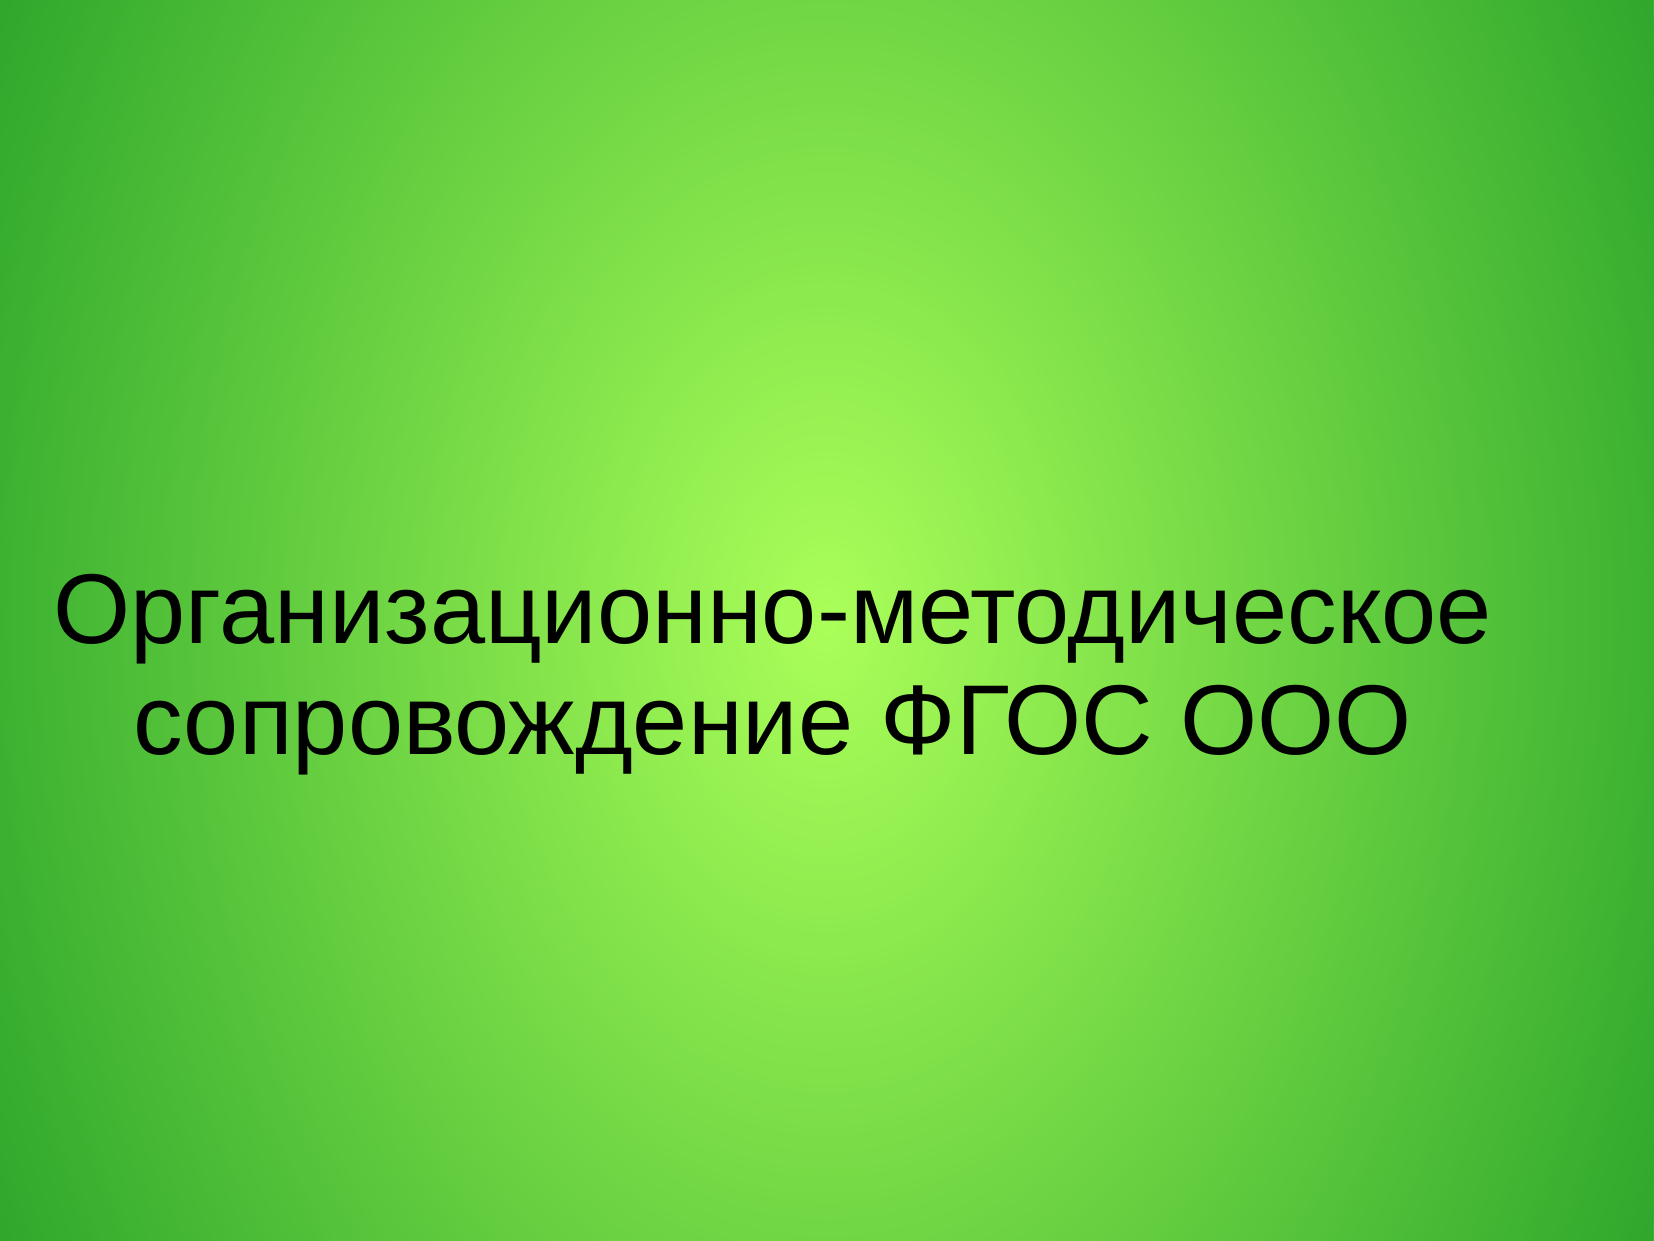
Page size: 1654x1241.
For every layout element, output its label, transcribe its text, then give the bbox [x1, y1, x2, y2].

title Организационно-методическое сопровождение ФГОС ООО [29, 324, 1518, 1004]
